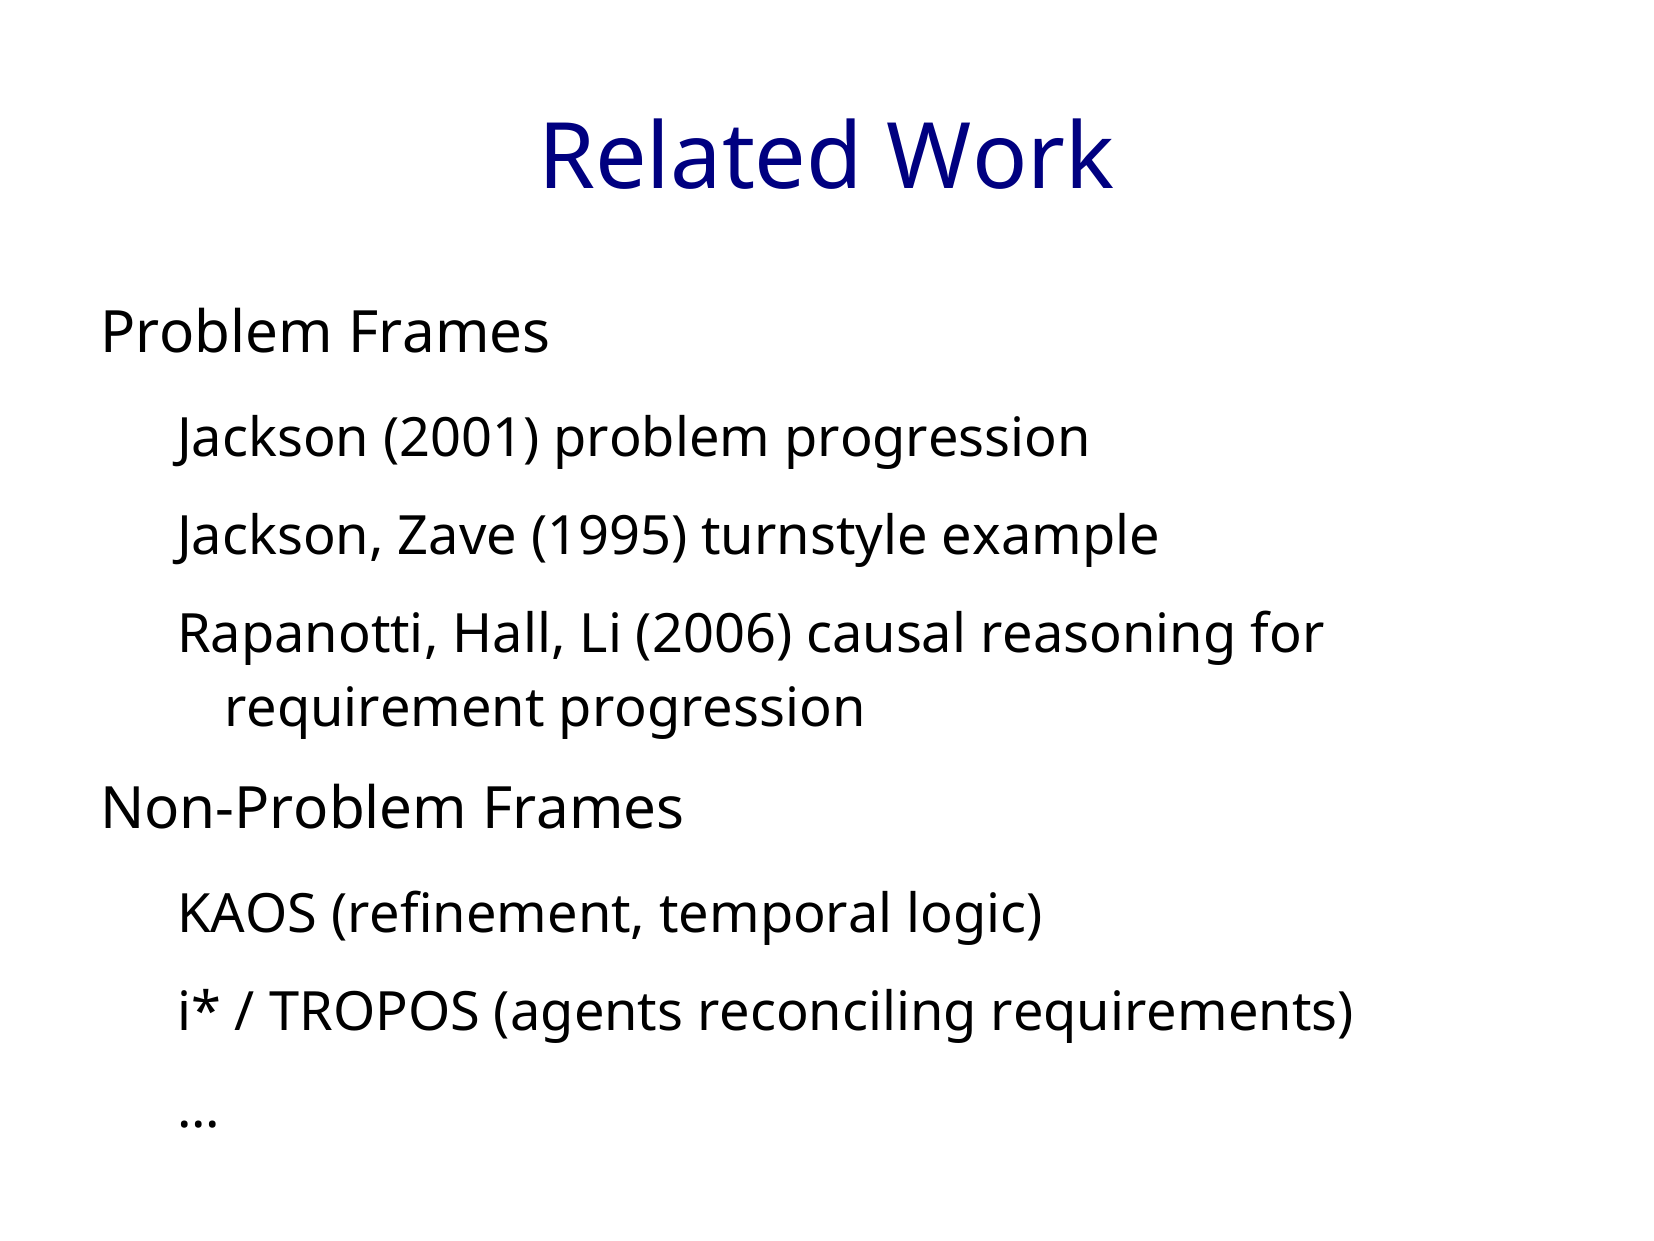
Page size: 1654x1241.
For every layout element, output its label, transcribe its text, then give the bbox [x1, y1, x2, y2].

title Related Work [82, 49, 1571, 257]
list Problem Frames Jackson (2001) problem progression Jackson, Zave (1995) turnstyle example Rapanotti, Hall, Li (2006) causal reasoning for requirement progression Non-Problem Frames KAOS (refinement, temporal logic) i* / TROPOS (agents reconciling requirements) ... [82, 290, 1571, 1109]
